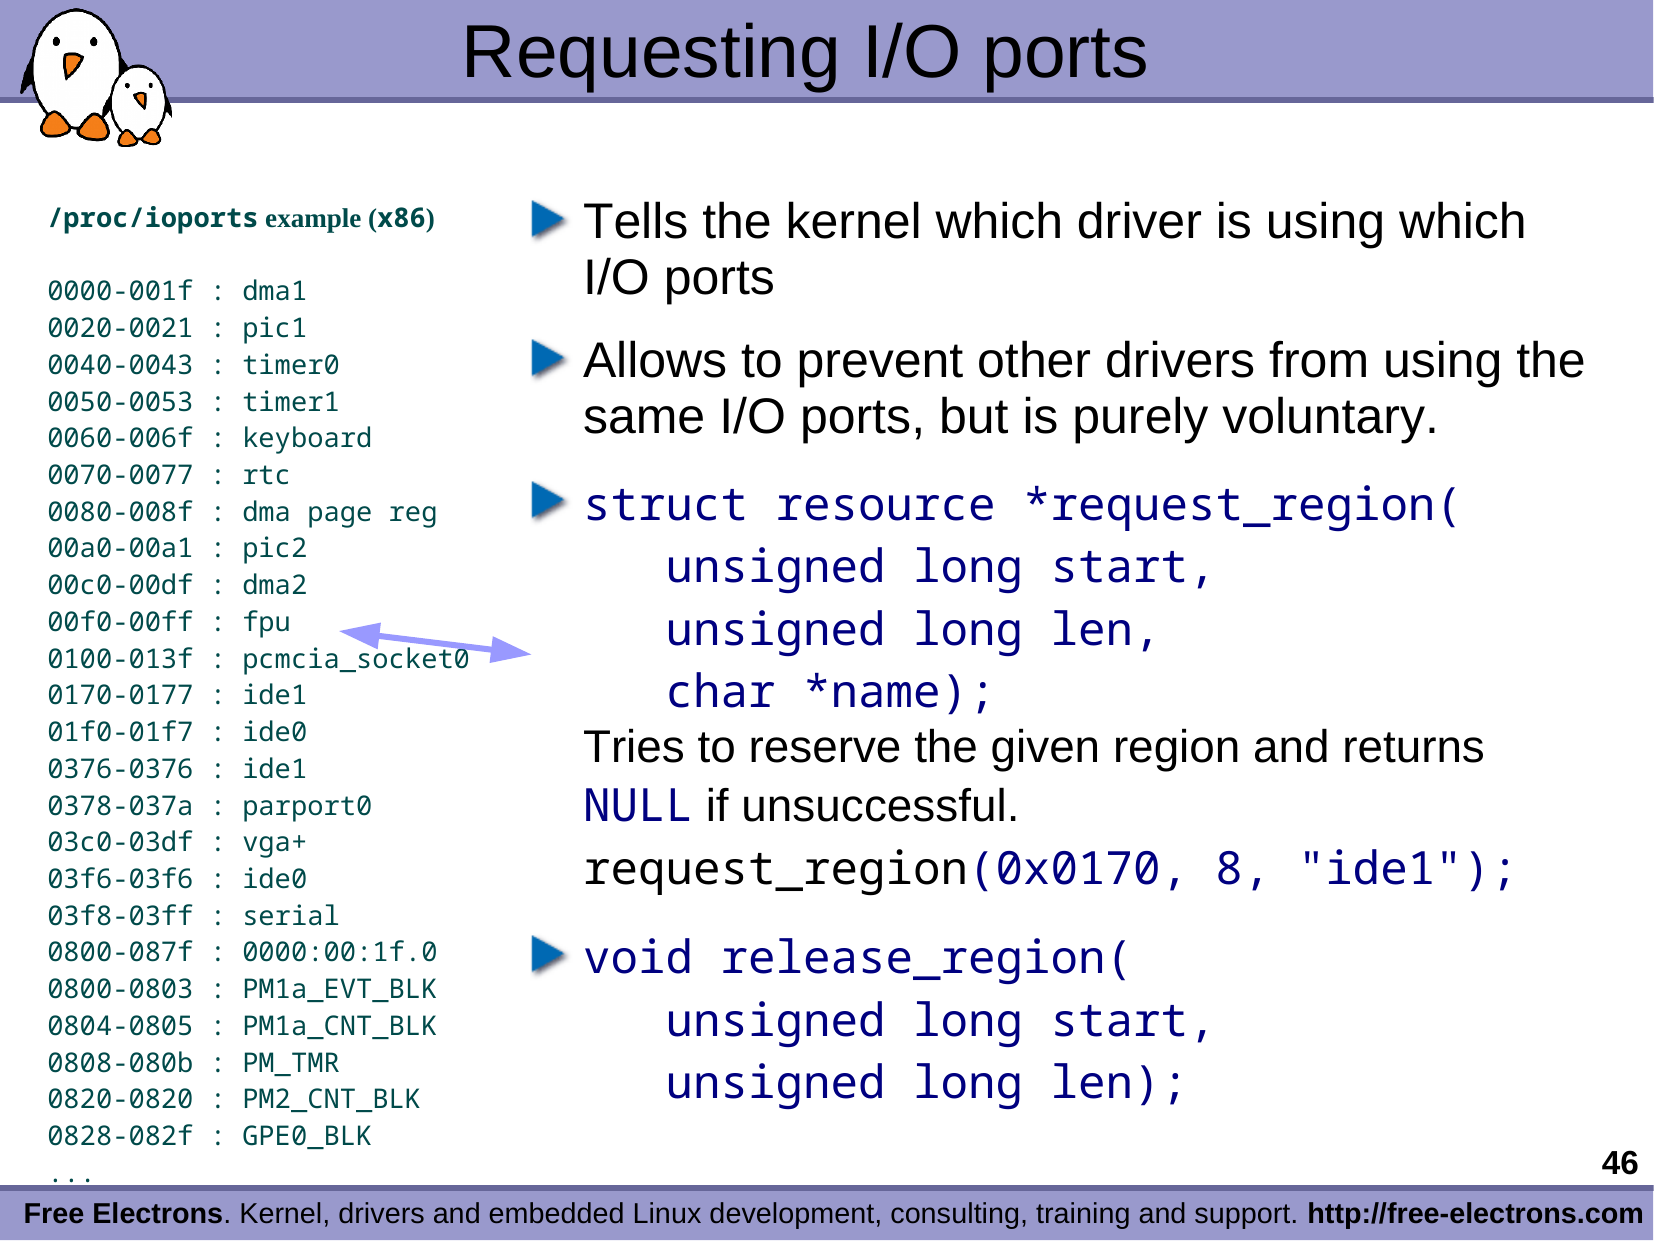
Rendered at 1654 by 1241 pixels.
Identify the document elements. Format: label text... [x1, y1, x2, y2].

picture [20, 8, 172, 147]
text_box /proc/ioports example (x86) 0000-001f : dma1 0020-0021 : pic1 0040-0043 : timer0 0050-0053 : timer1 0060-006f : keyboard 0070-0077 : rtc 0080-008f : dma page reg 00a0-00a1 : pic2 00c0-00df : dma2 00f0-00ff : fpu 0100-013f : pcmcia_socket0 0170-0177 : ide1 01f0-01f7 : ide0 0376-0376 : ide1 0378-037a : parport0 03c0-03df : vga+ 03f6-03f6 : ide0 03f8-03ff : serial 0800-087f : 0000:00:1f.0 0800-0803 : PM1a_EVT_BLK 0804-0805 : PM1a_CNT_BLK 0808-080b : PM_TMR 0820-0820 : PM2_CNT_BLK 0828-082f : GPE0_BLK ... [47, 198, 513, 1066]
title Requesting I/O ports [60, 0, 1551, 103]
list Tells the kernel which driver is using which I/O ports Allows to prevent other drivers from using the same I/O ports, but is purely voluntary. struct resource *request_region( unsigned long start, unsigned long len, char *name); Tries to reserve the given region and returns NULL if unsuccessful. request_region(0x0170, 8, "ide1"); void release_region( unsigned long start, unsigned long len); [512, 193, 1608, 1065]
